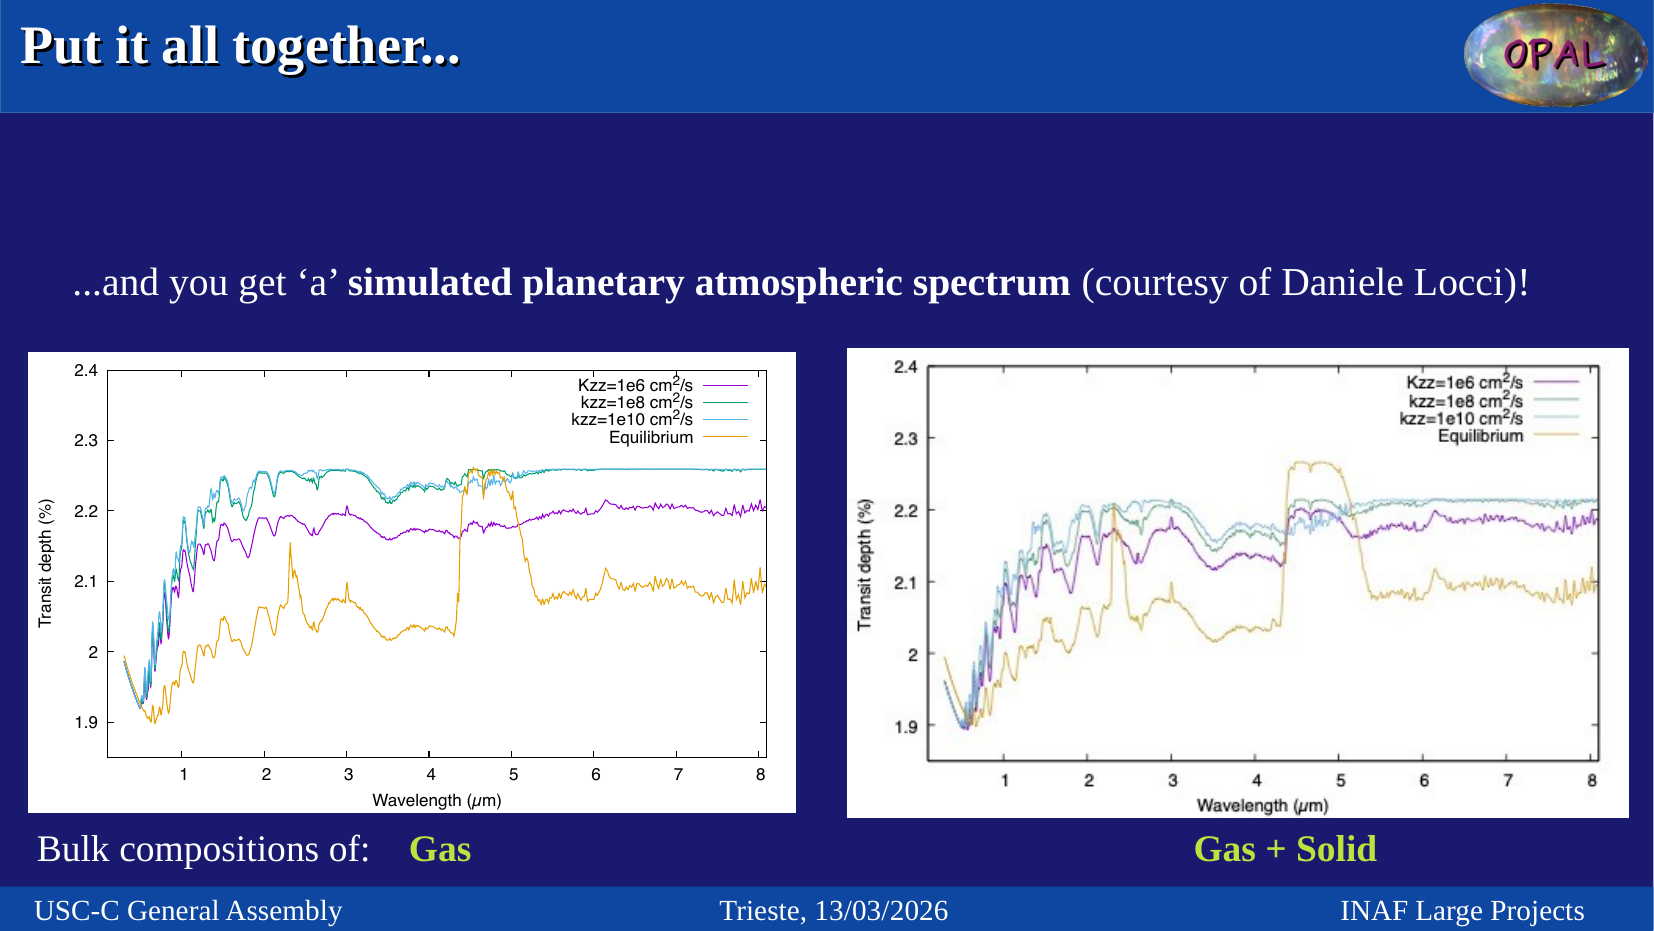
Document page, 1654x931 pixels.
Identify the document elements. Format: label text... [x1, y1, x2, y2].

text_box [0, 0, 1571, 113]
picture [27, 351, 797, 813]
text_box Put it all together... [5, 9, 563, 83]
text_box Bulk compositions of: Gas Gas + Solid [0, 813, 1440, 881]
text_box [1570, 0, 1654, 113]
picture [847, 348, 1629, 818]
text_box USC-C General Assembly Trieste, 13/03/2026 INAF Large Projects [0, 888, 1654, 931]
picture [1460, 0, 1651, 113]
text_box ...and you get ‘a’ simulated planetary atmospheric spectrum (courtesy of Daniele Locci)! [61, 244, 1654, 316]
